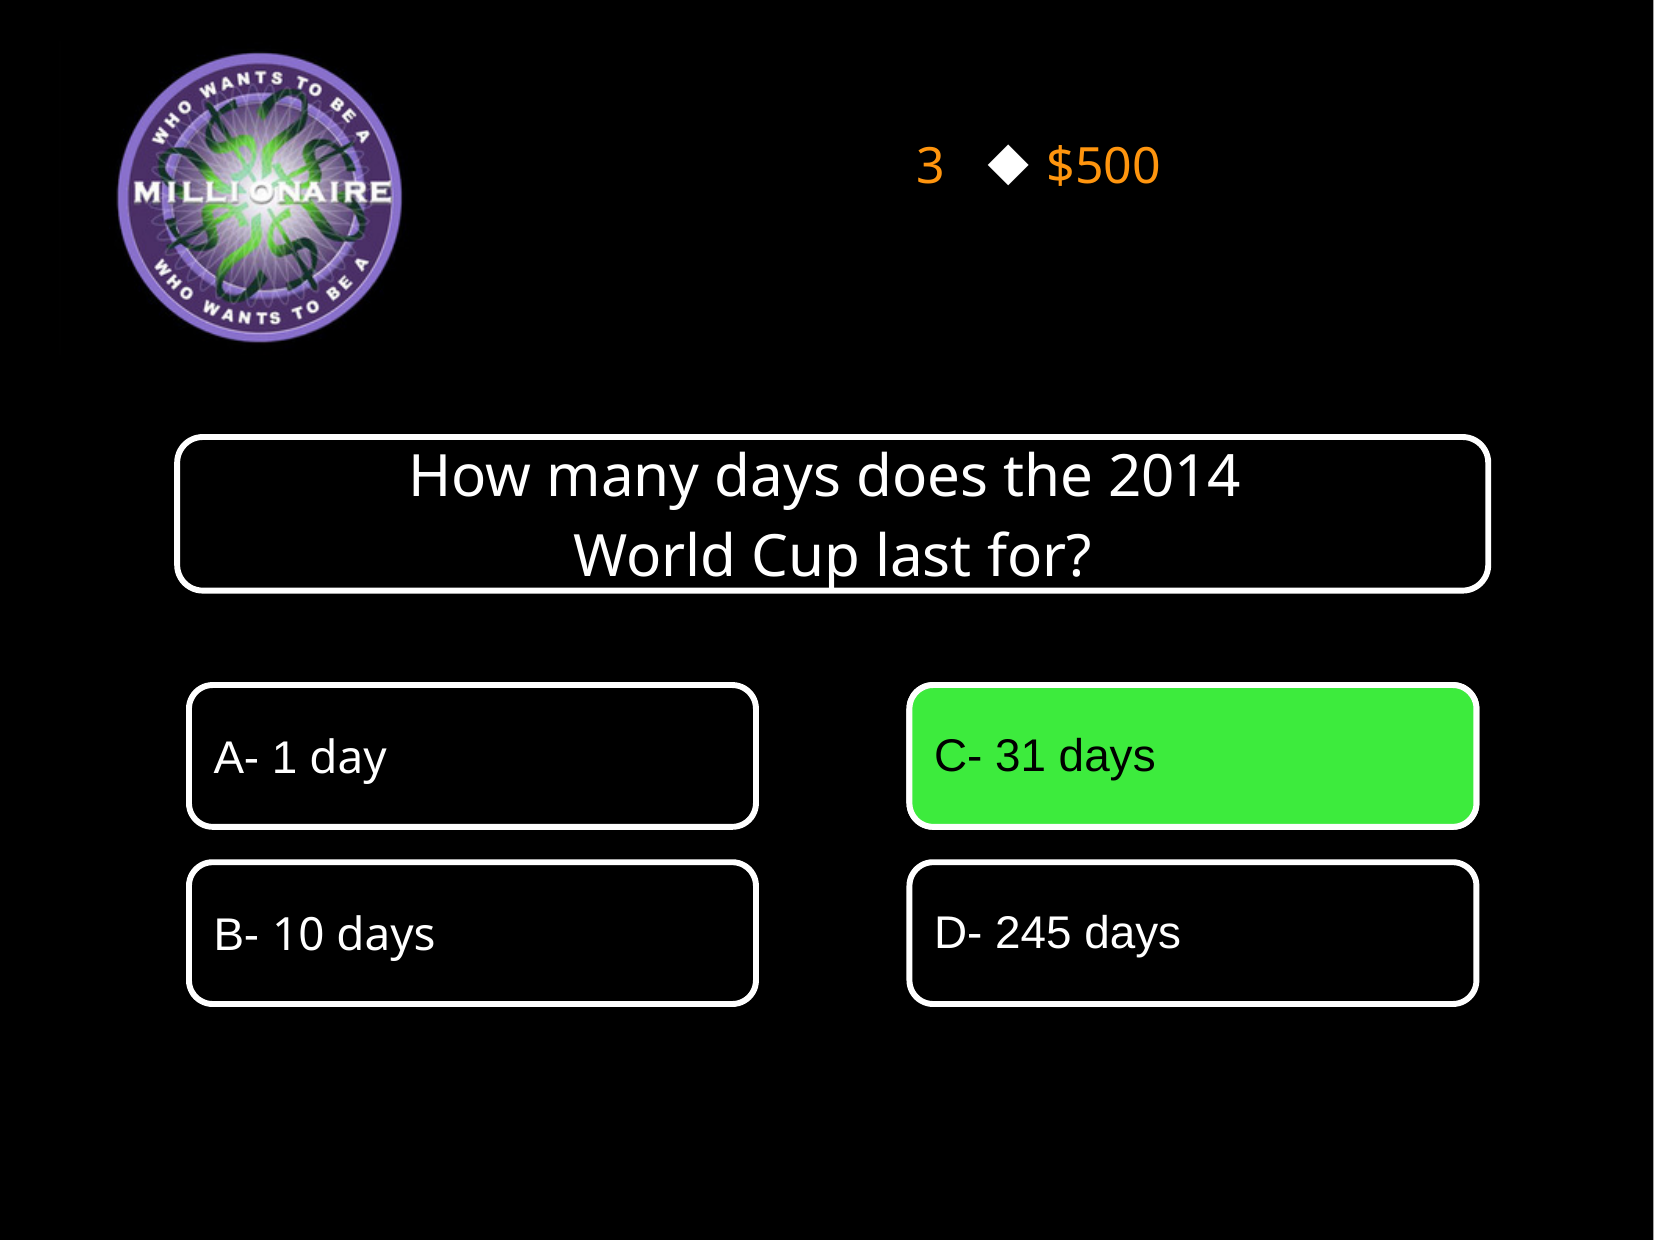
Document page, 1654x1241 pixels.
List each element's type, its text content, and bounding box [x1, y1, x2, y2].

text_box A- 1 day [188, 685, 756, 827]
text_box D- 245 days [909, 862, 1477, 1004]
text_box B- 10 days [188, 862, 756, 1004]
text_box How many days does the 2014 World Cup last for? [177, 437, 1489, 591]
text_box C- 31 days [909, 685, 1477, 827]
text_box 3  $500 [774, 129, 1458, 237]
picture [59, 41, 477, 355]
